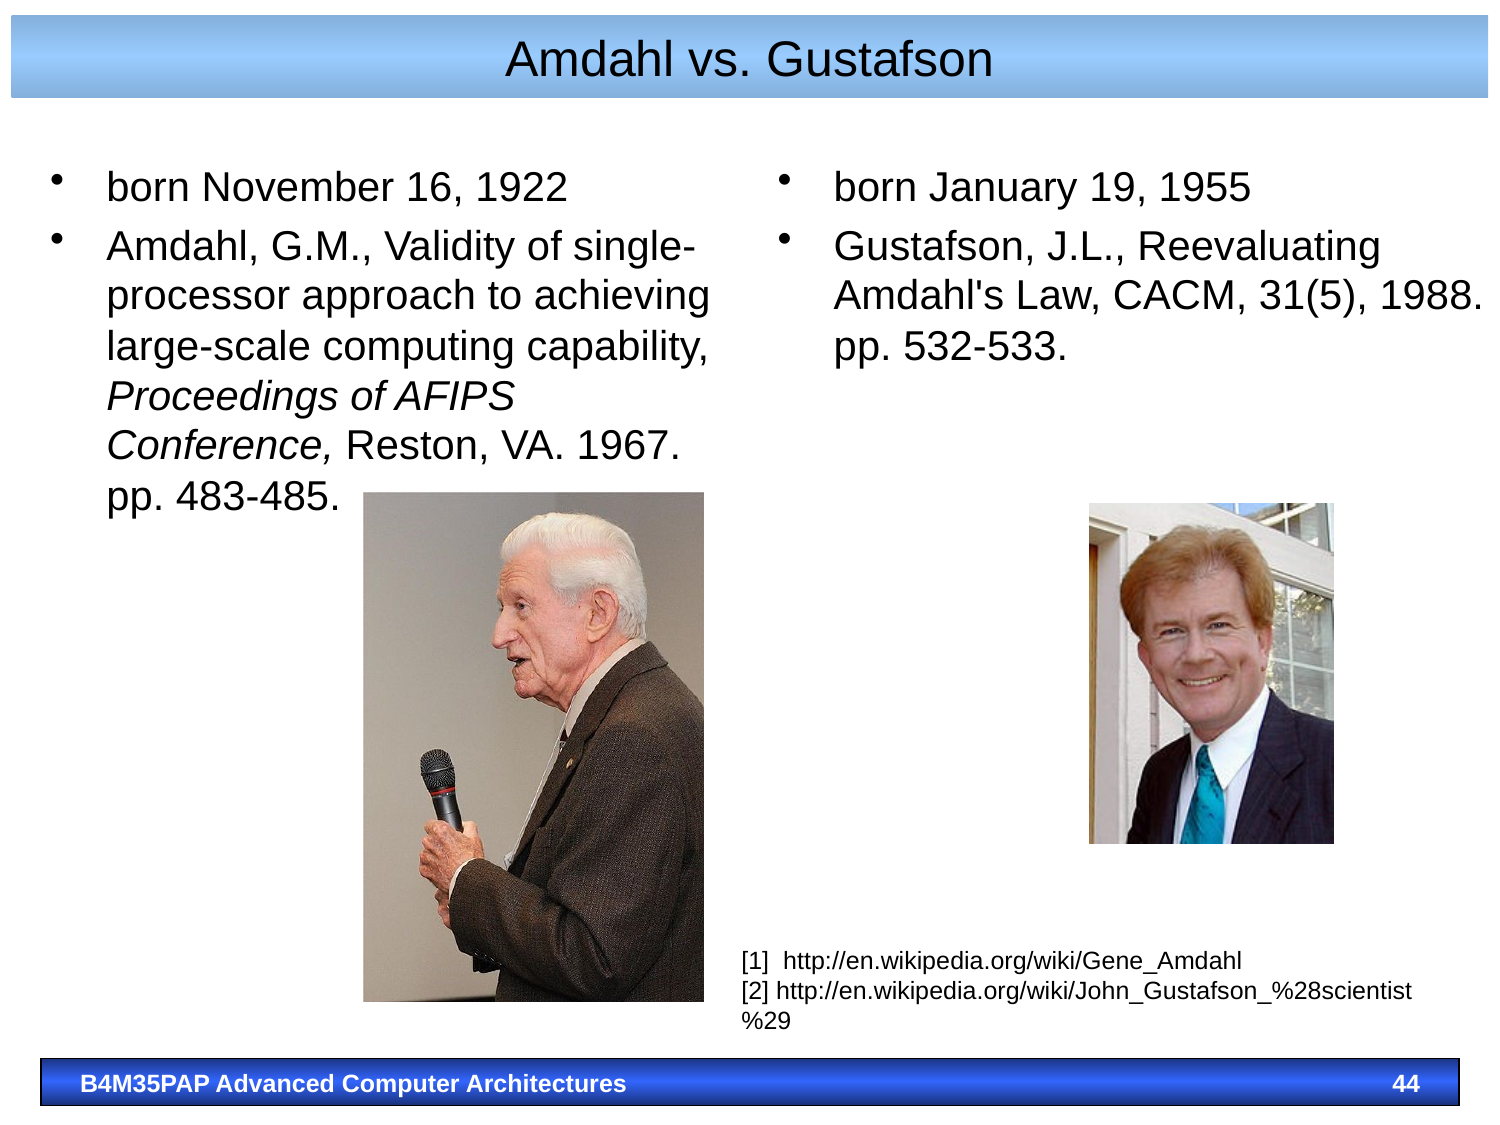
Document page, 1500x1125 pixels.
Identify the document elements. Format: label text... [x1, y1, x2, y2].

text_box [1] http://en.wikipedia.org/wiki/Gene_Amdahl [2] http://en.wikipedia.org/wiki/John_Gustafson_%28scientist%29 [726, 937, 1477, 1043]
text_box born November 16, 1922 Amdahl, G.M., Validity of single-processor approach to achieving large-scale computing capability, Proceedings of AFIPS Conference, Reston, VA. 1967. pp. 483-485. [35, 152, 762, 1000]
picture [1089, 503, 1334, 844]
title Amdahl vs. Gustafson [11, 15, 1489, 98]
picture [363, 492, 704, 1002]
text_box born January 19, 1955 Gustafson, J.L., Reevaluating Amdahl's Law, CACM, 31(5), 1988. pp. 532-533. [762, 152, 1500, 1000]
